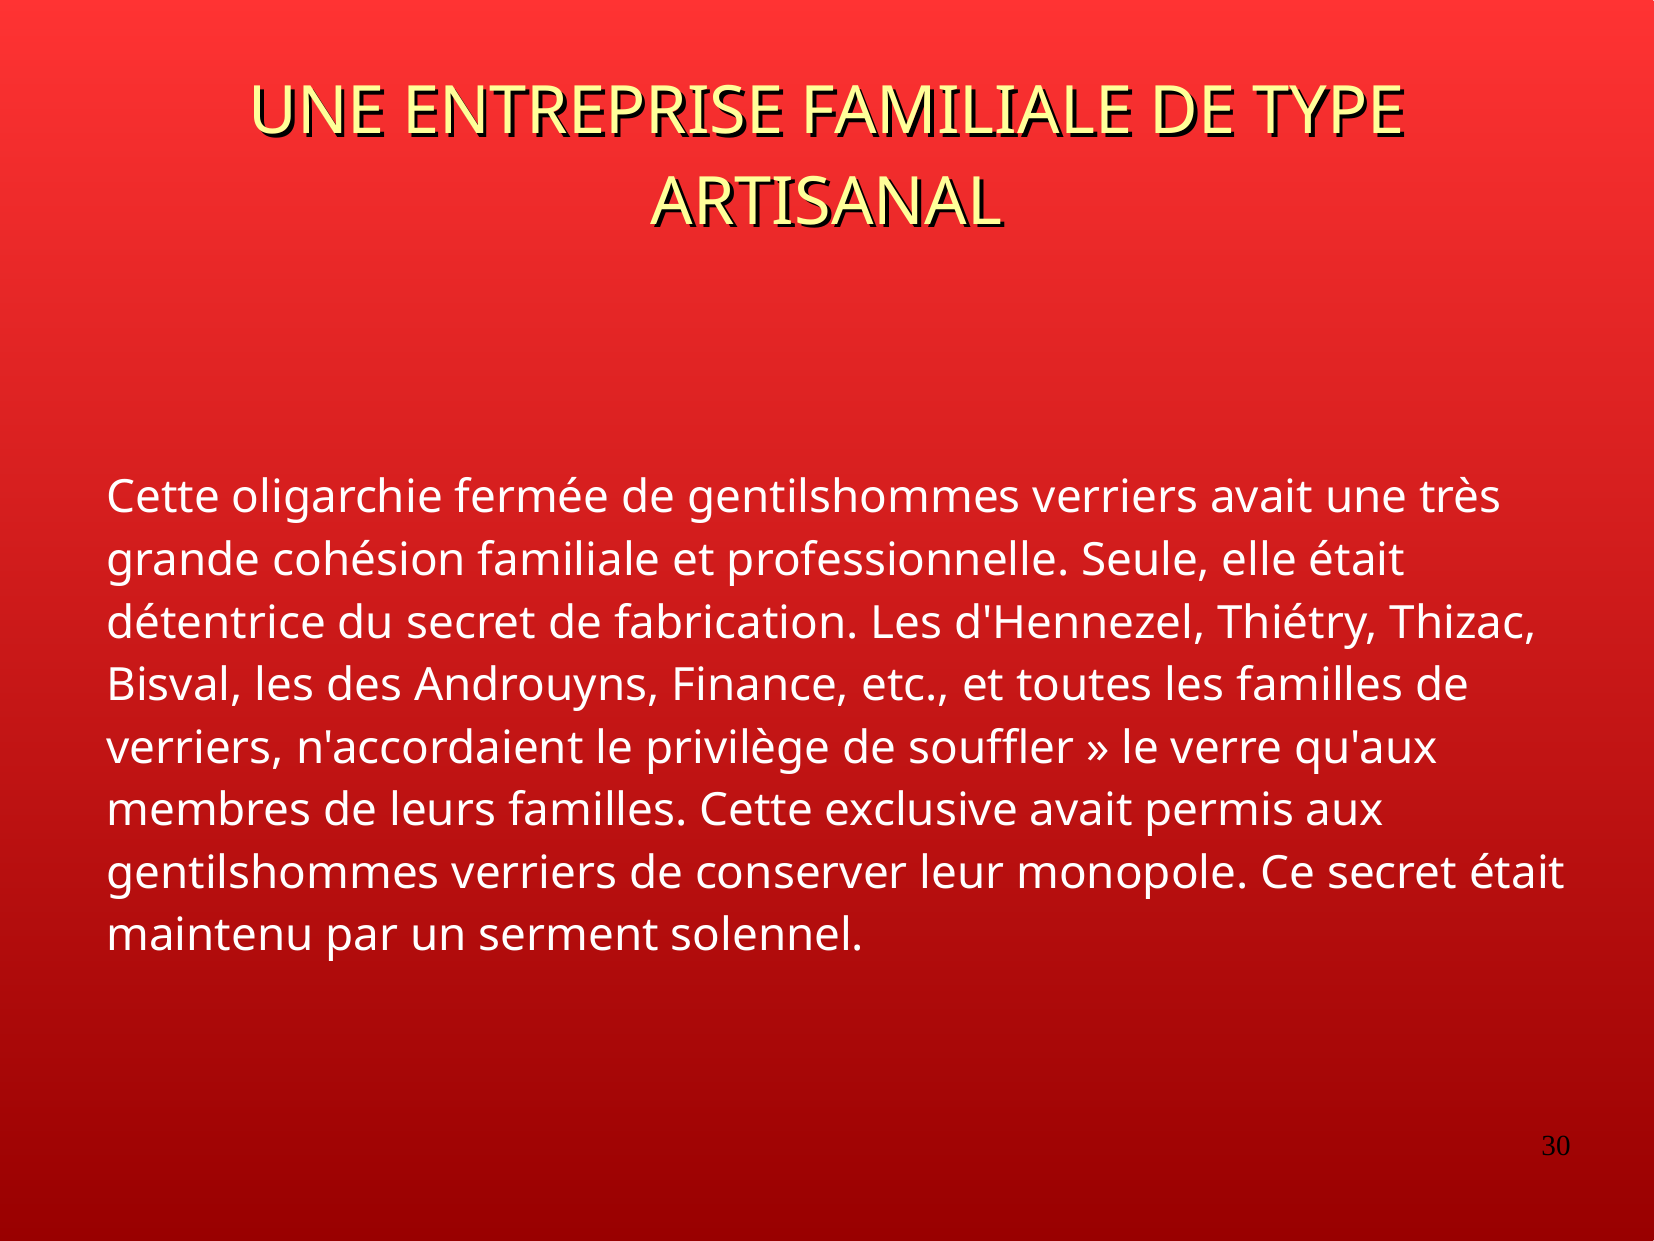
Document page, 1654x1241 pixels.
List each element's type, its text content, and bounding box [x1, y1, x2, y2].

list Cette oligarchie fermée de gentilshommes verriers avait une très grande cohésion familiale et professionnelle. Seule, elle était détentrice du secret de fabrication. Les d'Hennezel, Thiétry, Thizac, Bisval, les des Androuyns, Finance, etc., et toutes les familles de verriers, n'accordaient le privilège de souffler » le verre qu'aux membres de leurs familles. Cette exclusive avait permis aux gentilshommes verriers de conserver leur monopole. Ce secret était maintenu par un serment solennel. [106, 279, 1595, 1099]
title UNE ENTREPRISE FAMILIALE DE TYPE ARTISANAL [82, 49, 1571, 257]
